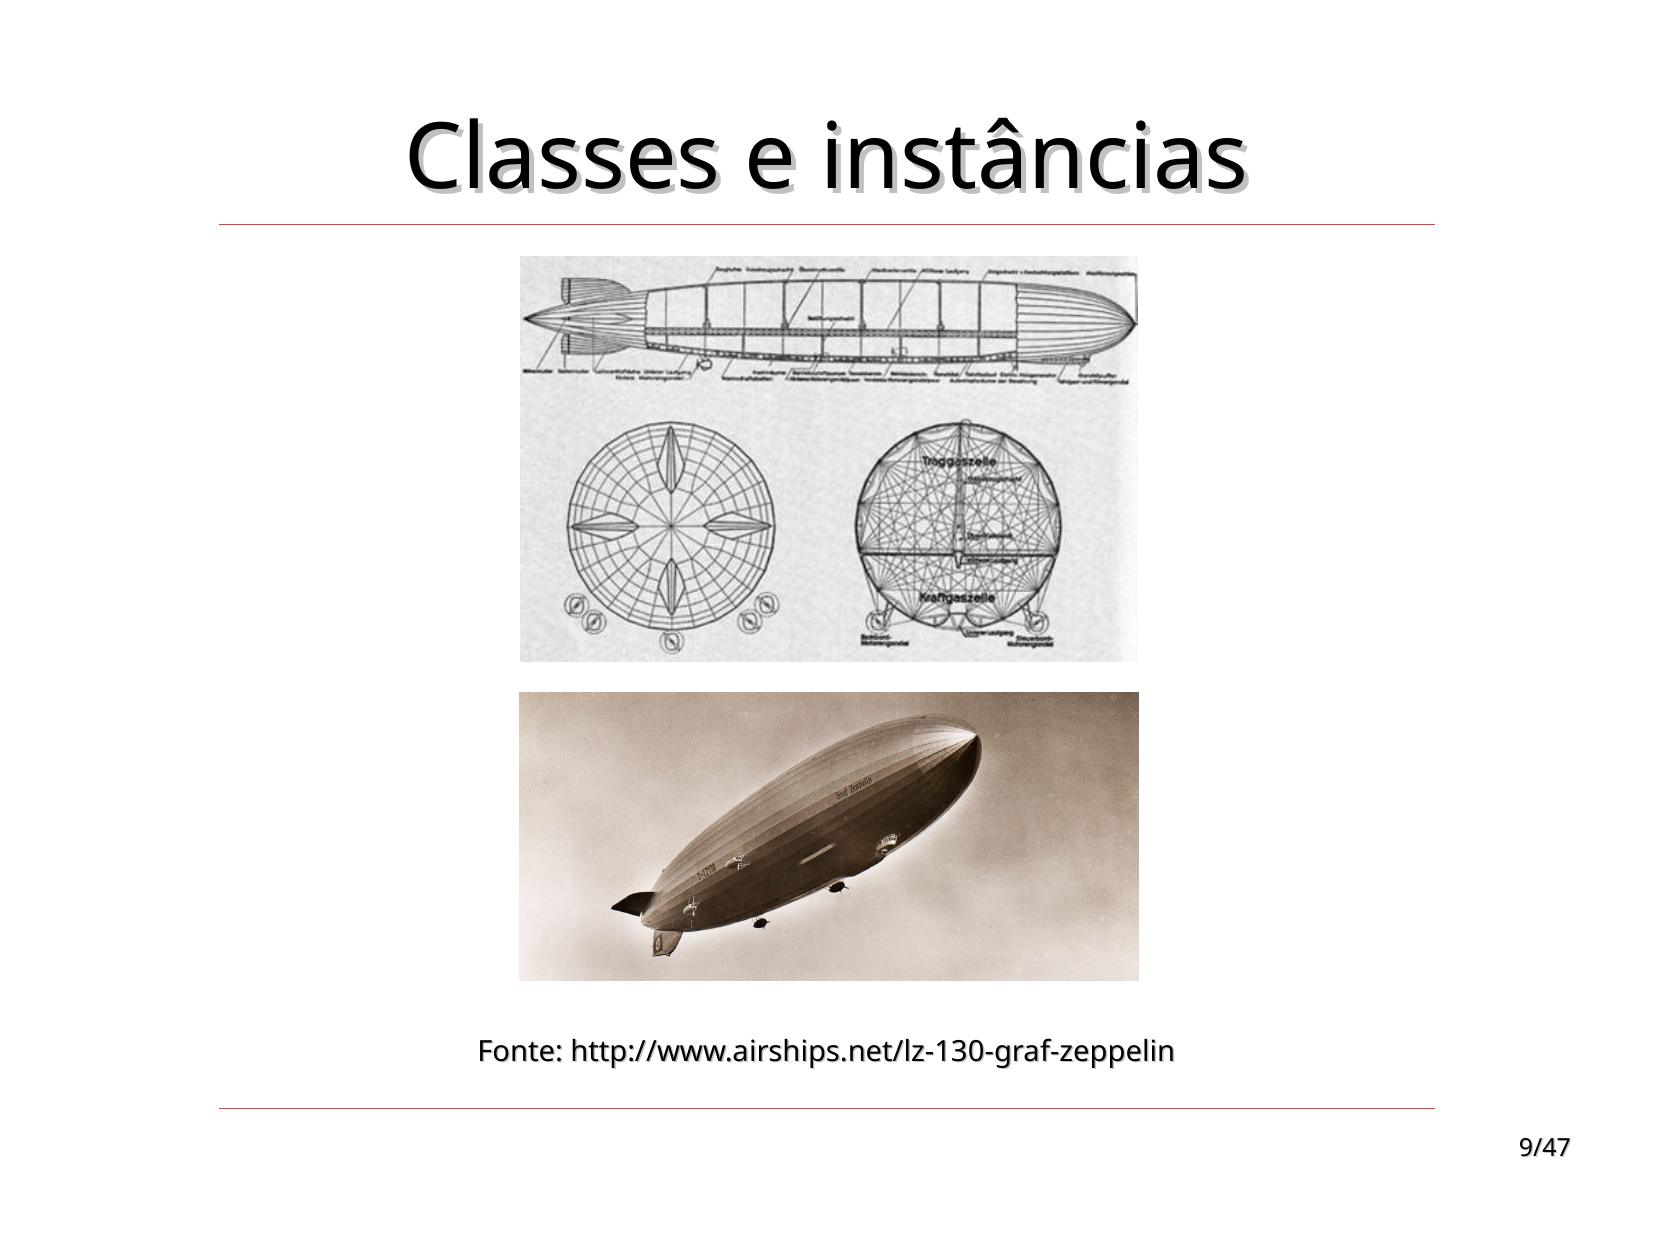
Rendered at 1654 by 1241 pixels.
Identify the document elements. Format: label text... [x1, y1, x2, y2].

picture [520, 256, 1138, 662]
title Classes e instâncias [82, 49, 1571, 257]
picture [519, 692, 1139, 981]
text_box Fonte: http://www.airships.net/lz-130-graf-zeppelin [462, 1022, 1191, 1075]
